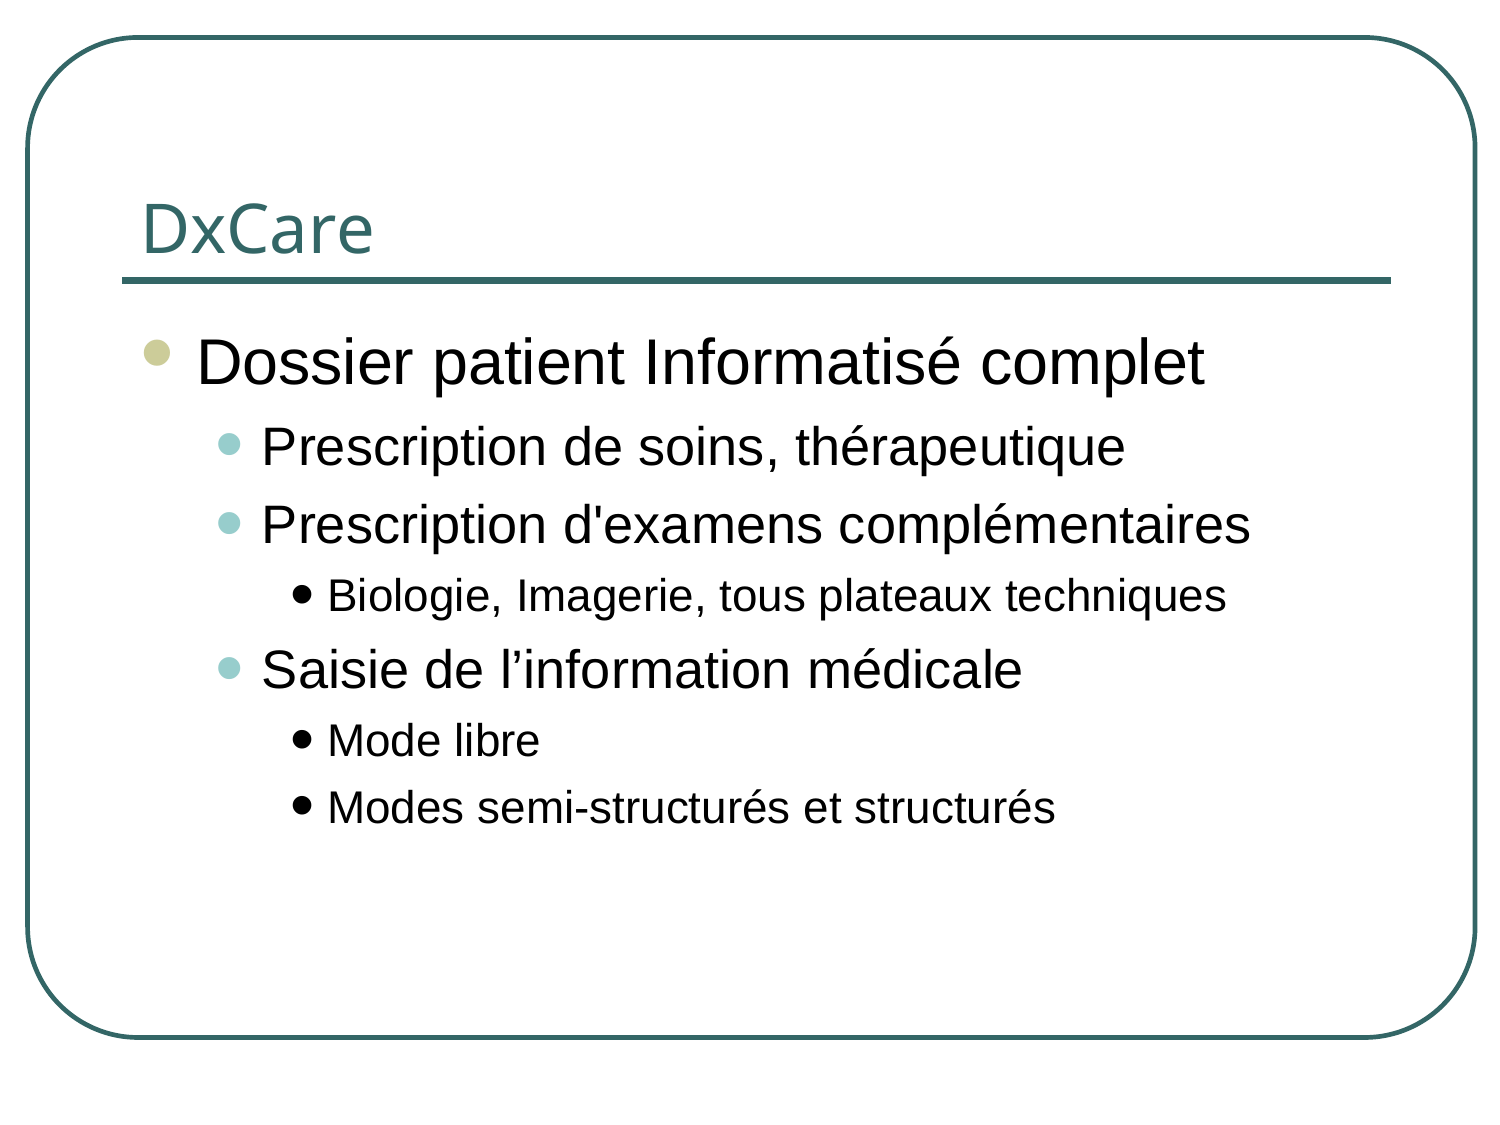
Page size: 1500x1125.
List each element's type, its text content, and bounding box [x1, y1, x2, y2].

list Dossier patient Informatisé complet Prescription de soins, thérapeutique Prescription d'examens complémentaires Biologie, Imagerie, tous plateaux techniques Saisie de l’information médicale Mode libre Modes semi-structurés et structurés [125, 312, 1388, 976]
title DxCare [125, 87, 1388, 275]
